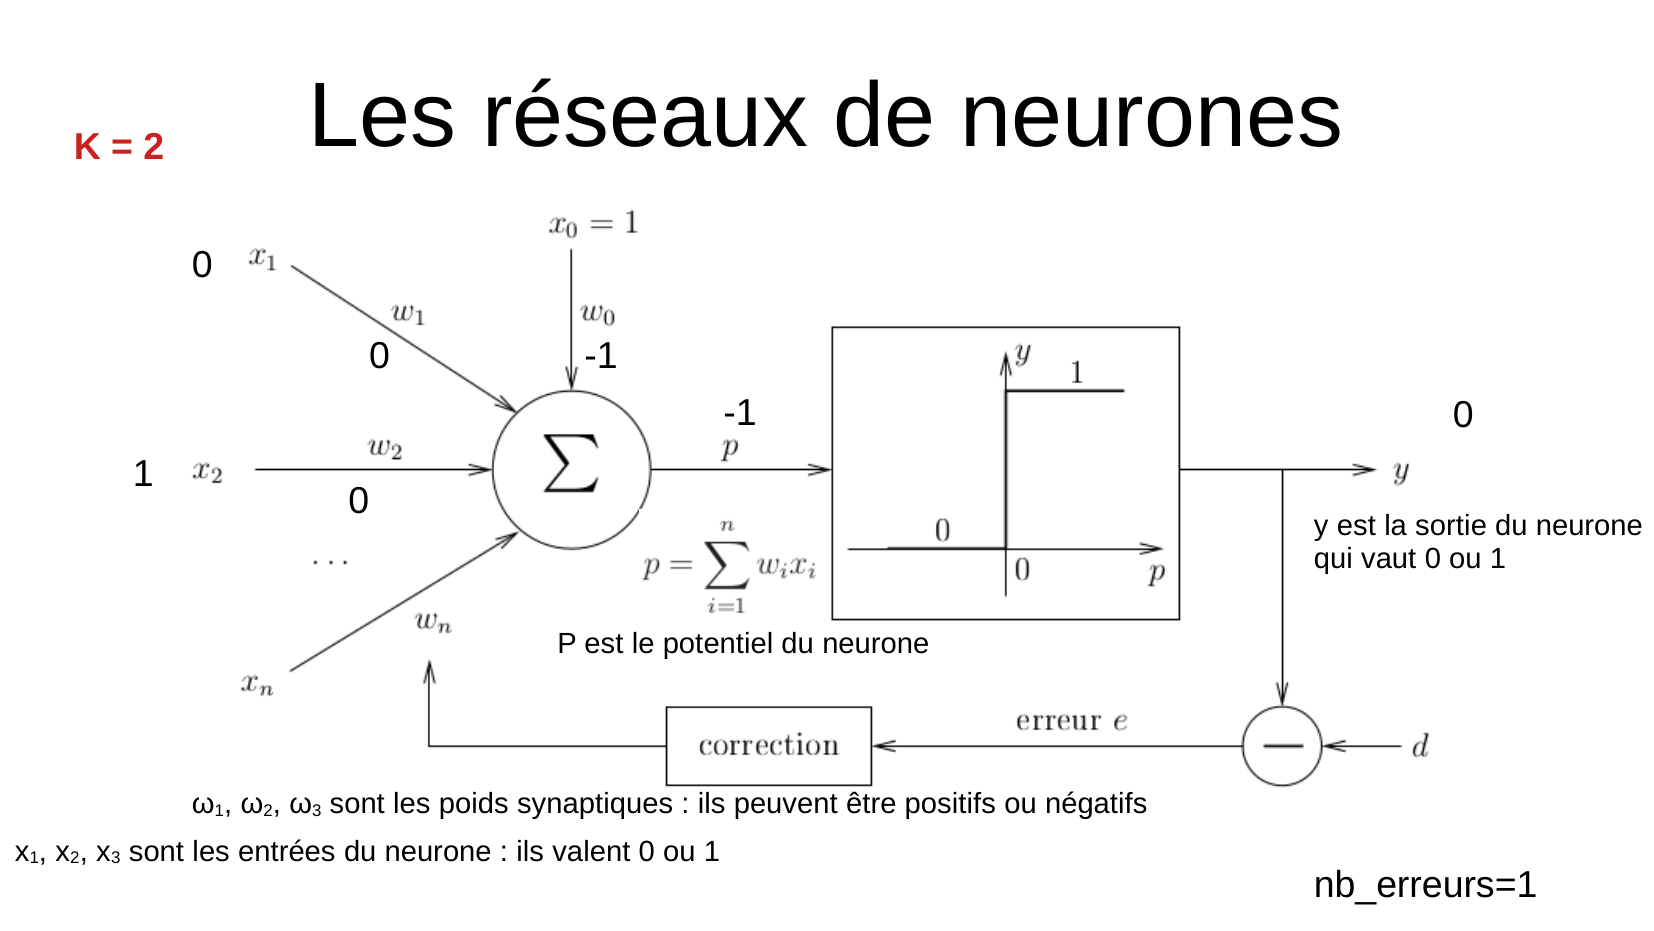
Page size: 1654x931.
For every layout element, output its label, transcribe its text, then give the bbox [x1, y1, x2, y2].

text_box 1 [118, 445, 169, 502]
text_box -1 [708, 383, 772, 441]
text_box y est la sortie du neurone qui vaut 0 ou 1 [1299, 501, 1654, 583]
text_box P est le potentiel du neurone [542, 620, 945, 668]
text_box nb_erreurs=1 [1299, 856, 1595, 914]
picture [147, 193, 1465, 827]
text_box x1, x2, x3 sont les entrées du neurone : ils valent 0 ou 1 [0, 827, 736, 876]
text_box 0 [177, 236, 228, 294]
text_box ω1, ω2, ω3 sont les poids synaptiques : ils peuvent être positifs ou négatifs [177, 780, 1165, 828]
title Les réseaux de neurones [82, 37, 1571, 193]
text_box -1 [569, 327, 633, 384]
text_box 0 [333, 472, 384, 530]
text_box 0 [1438, 386, 1489, 443]
text_box K = 2 [59, 117, 180, 175]
text_box 0 [354, 327, 405, 384]
